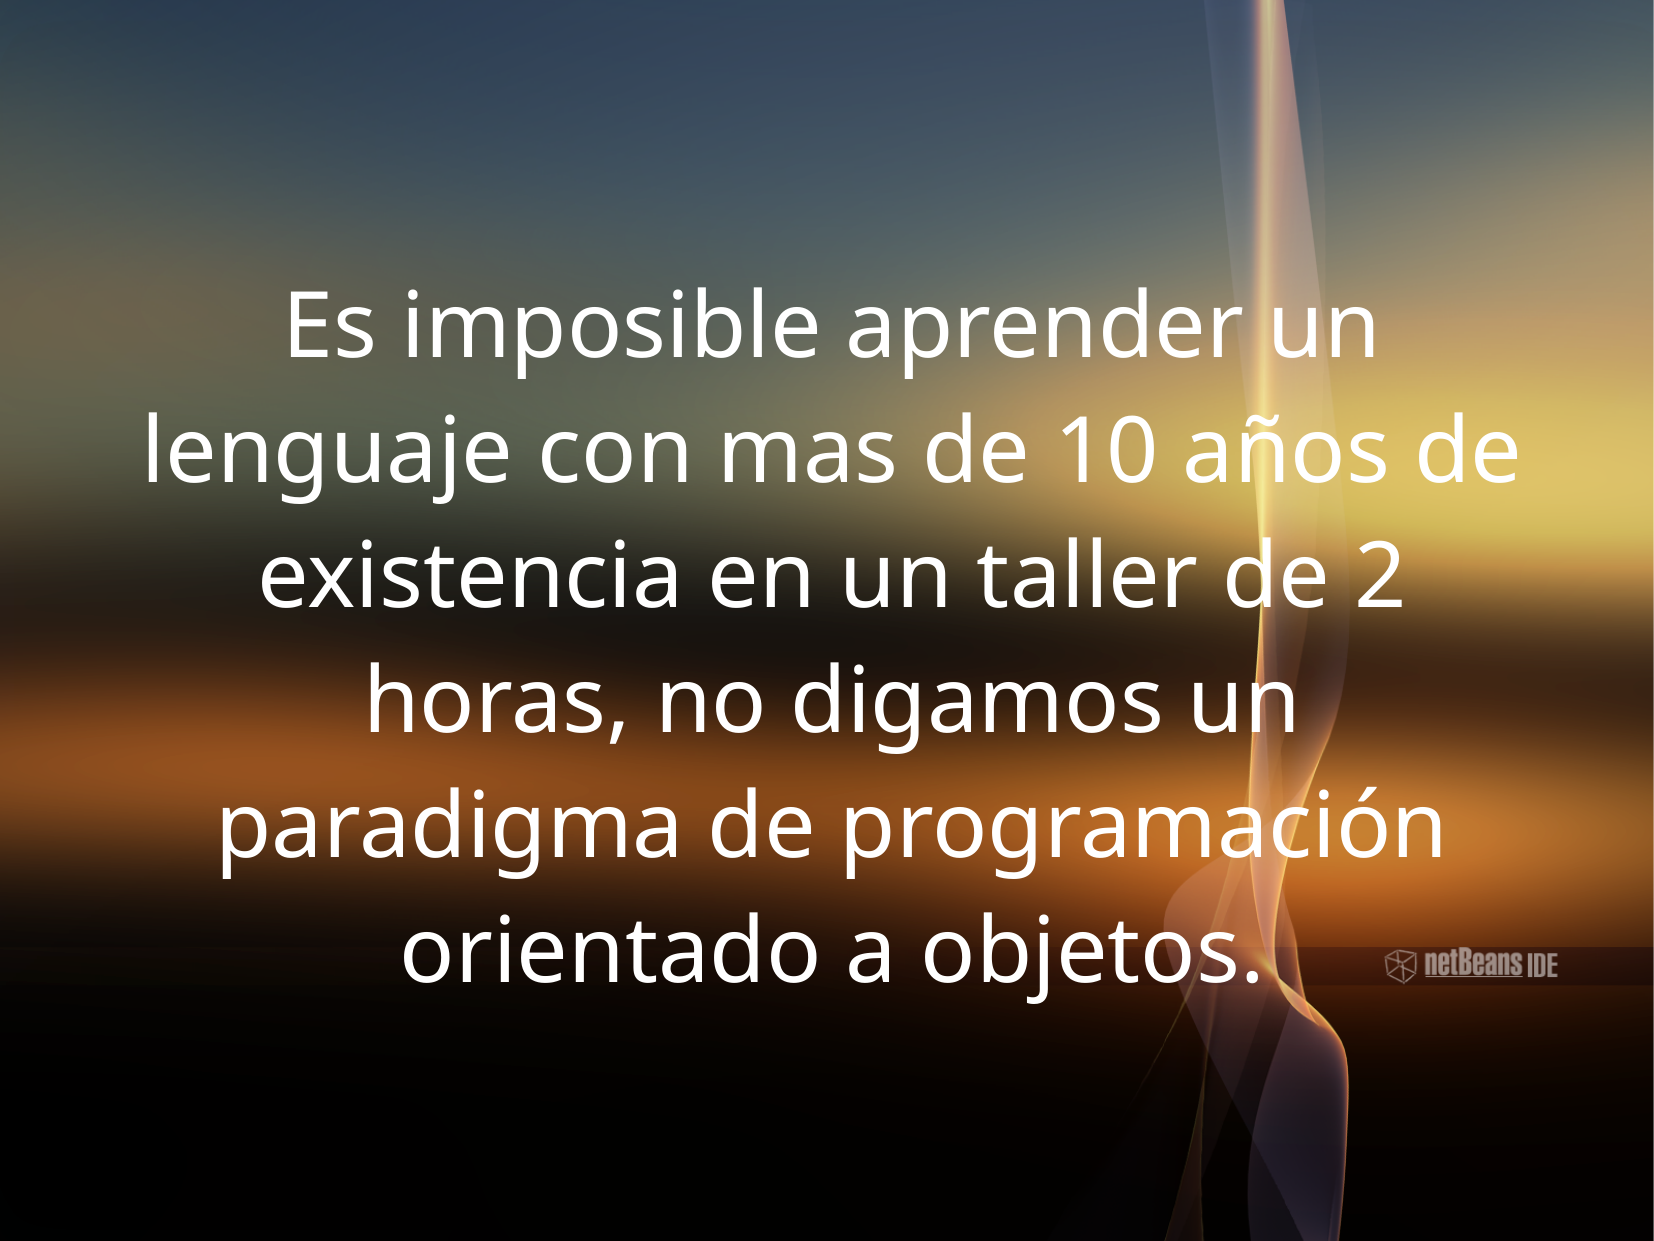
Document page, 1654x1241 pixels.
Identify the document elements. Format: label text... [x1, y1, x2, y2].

title Es imposible aprender un lenguaje con mas de 10 años de existencia en un taller de 2 horas, no digamos un paradigma de programación orientado a objetos. [129, 300, 1536, 970]
picture [0, 0, 1654, 1241]
